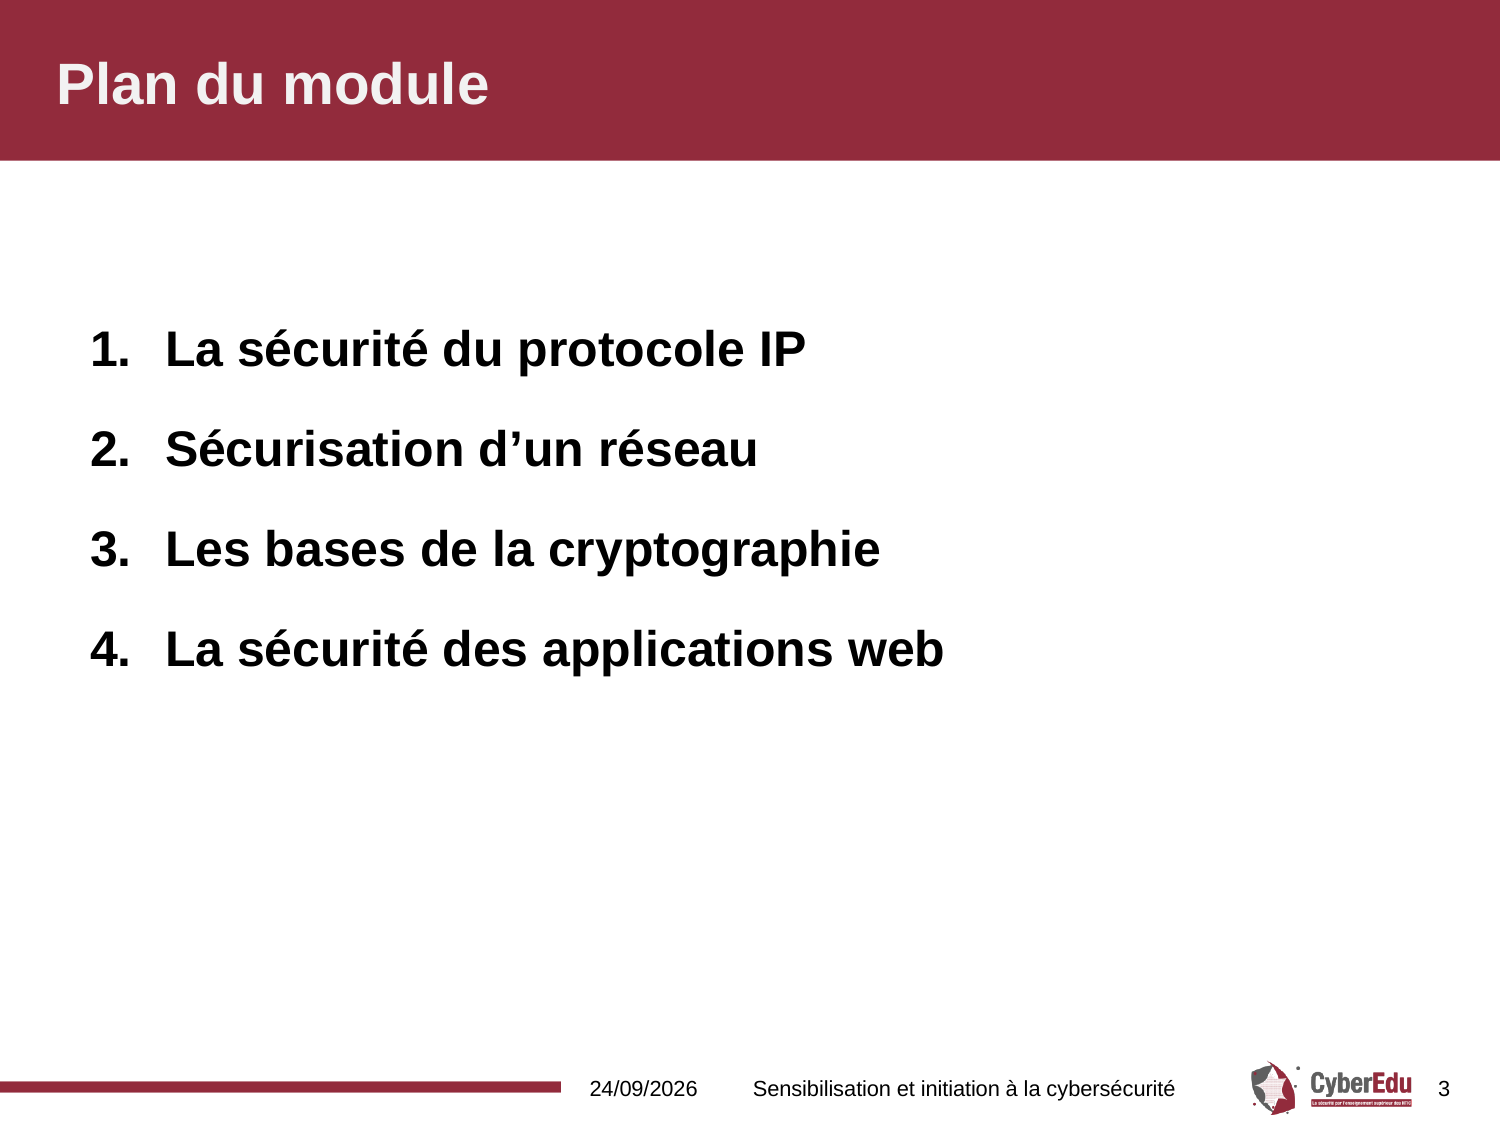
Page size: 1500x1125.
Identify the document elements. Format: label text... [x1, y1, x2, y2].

list La sécurité du protocole IP Sécurisation d’un réseau Les bases de la cryptographie La sécurité des applications web [75, 278, 1425, 1035]
title Plan du module [41, 1, 1471, 161]
picture [1246, 1060, 1412, 1115]
footer Sensibilisation et initiation à la cybersécurité [738, 1057, 1236, 1118]
slide_number 15/11/2020 [561, 1057, 727, 1118]
slide_number <numéro> [1423, 1057, 1495, 1118]
